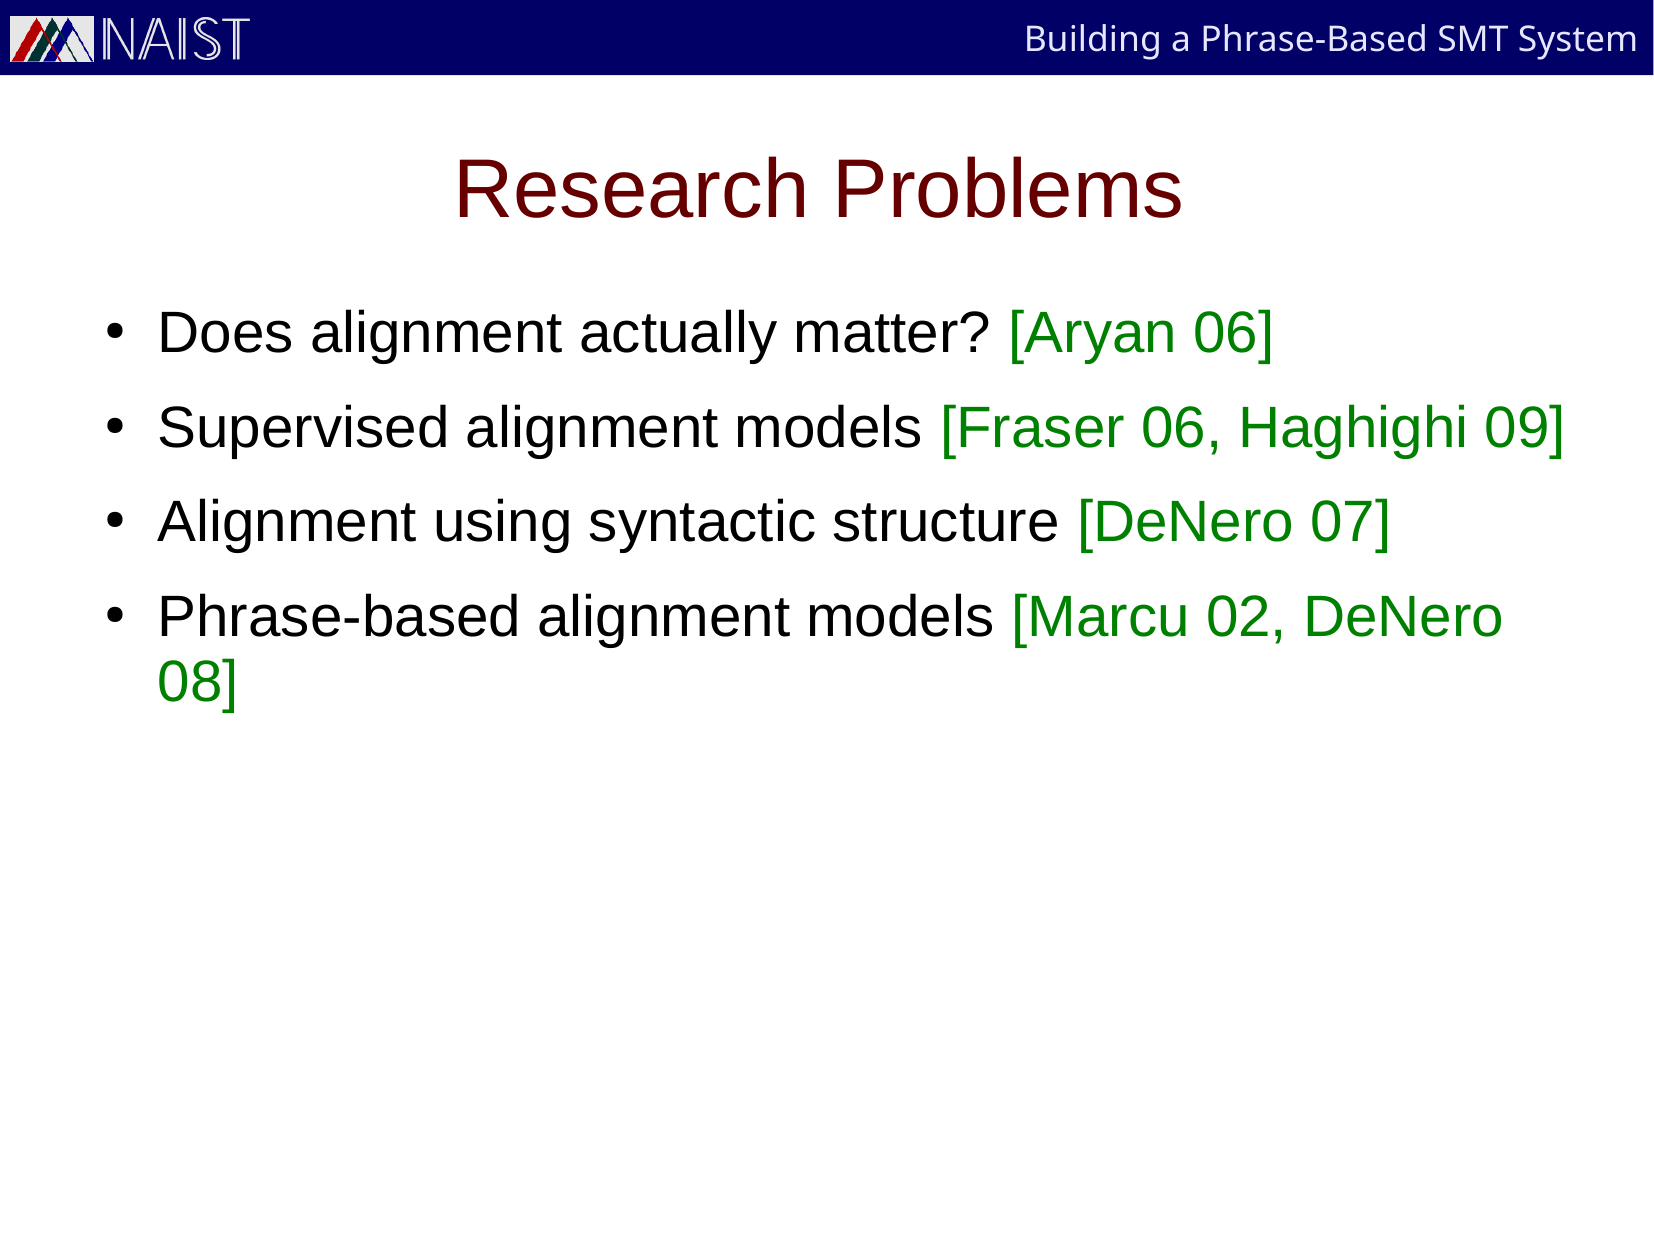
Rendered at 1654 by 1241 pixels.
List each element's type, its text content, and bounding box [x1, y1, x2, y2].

list Does alignment actually matter? [Aryan 06] Supervised alignment models [Fraser 06, Haghighi 09] Alignment using syntactic structure [DeNero 07] Phrase-based alignment models [Marcu 02, DeNero 08] [86, 300, 1576, 1119]
title Research Problems [75, 92, 1564, 285]
picture [102, 17, 251, 60]
picture [10, 16, 94, 62]
